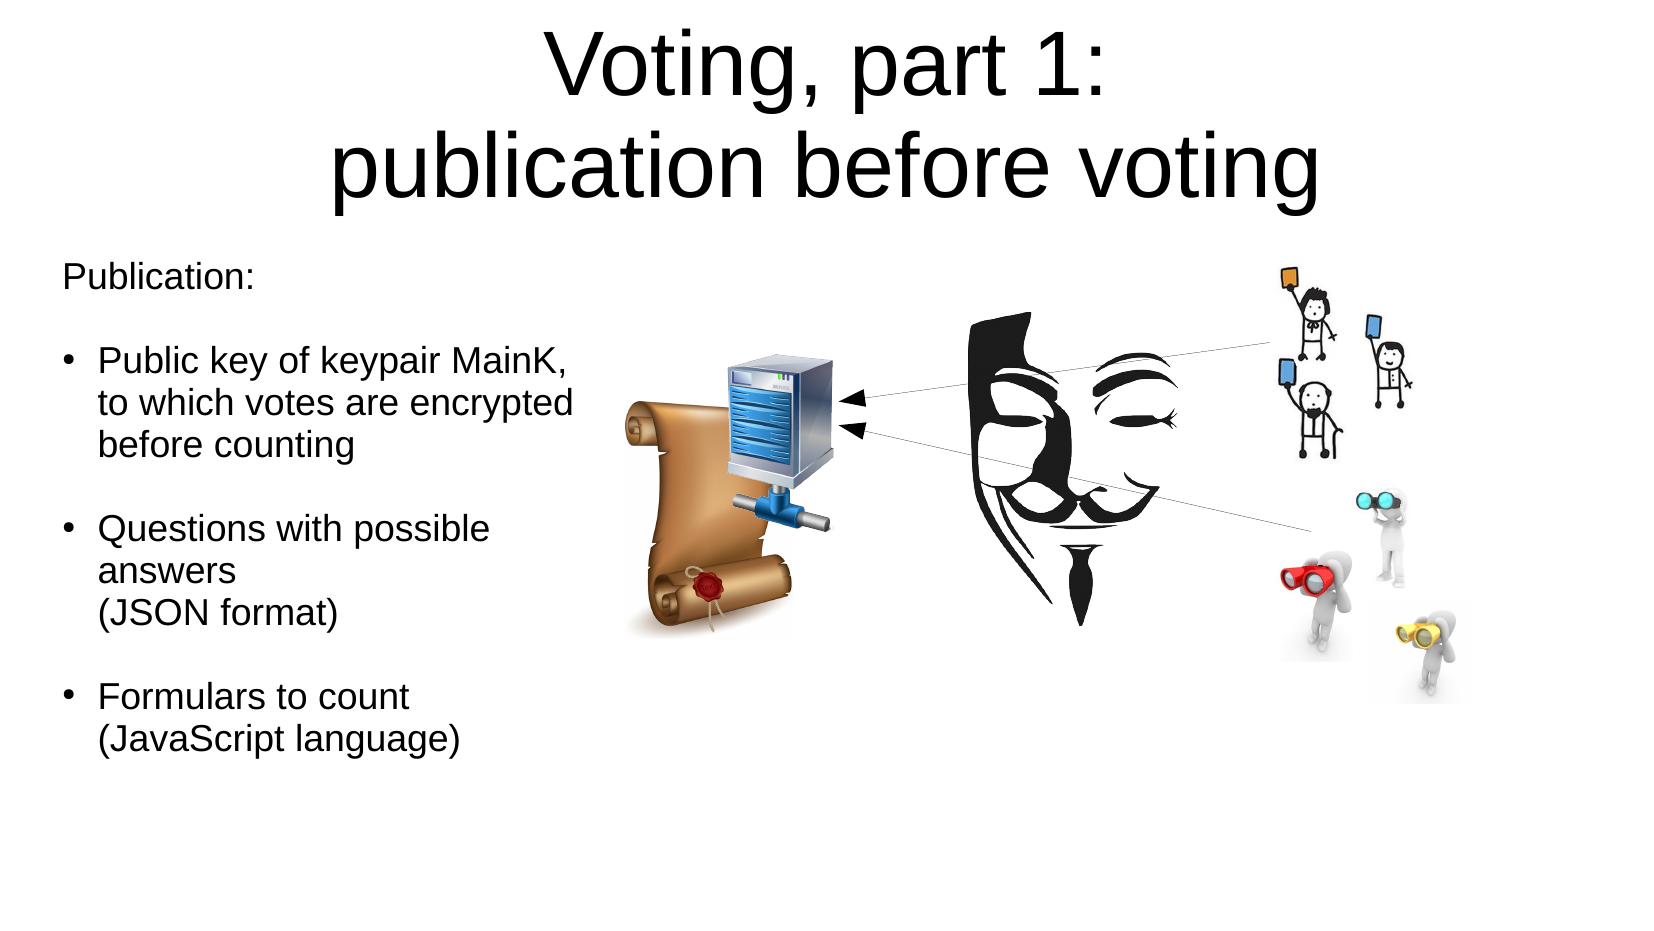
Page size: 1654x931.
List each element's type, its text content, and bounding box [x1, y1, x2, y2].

picture [1360, 307, 1418, 414]
picture [968, 312, 1178, 626]
picture [625, 354, 839, 639]
picture [1250, 484, 1472, 704]
title Voting, part 1: publication before voting [82, 12, 1571, 218]
text_box Publication: Public key of keypair MainK, to which votes are encrypted before counting Questions with possible answers (JSON format) Formulars to count (JavaScript language) [47, 248, 615, 809]
picture [1263, 255, 1347, 469]
